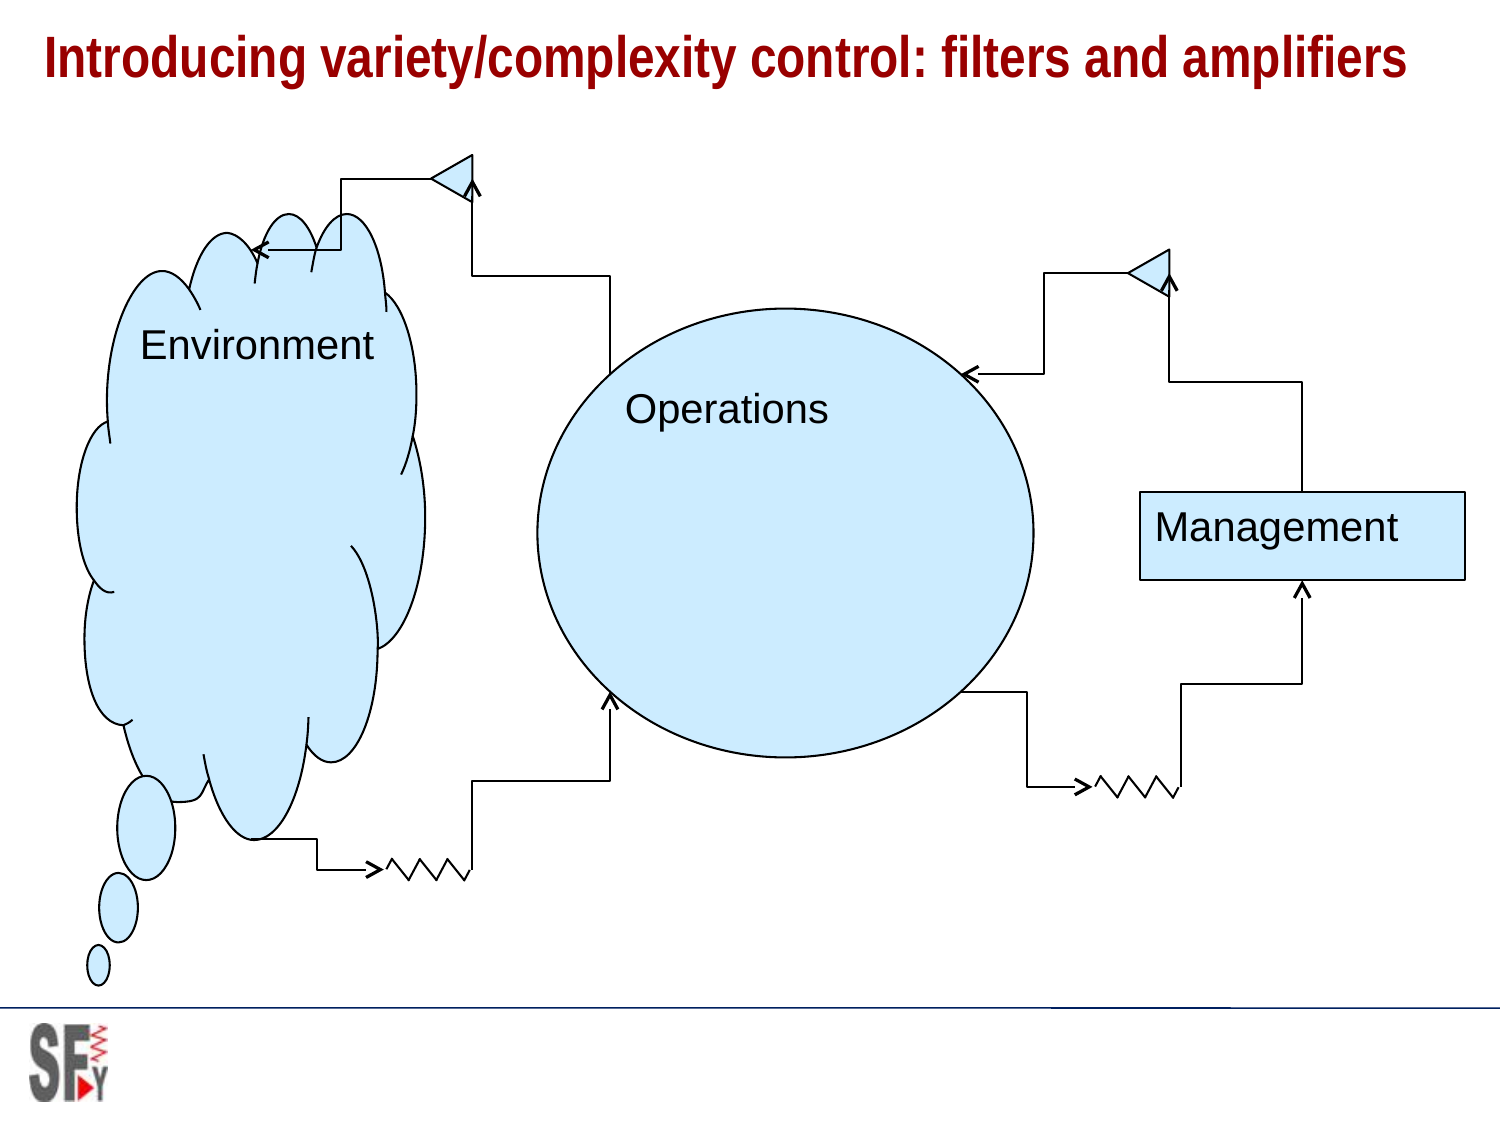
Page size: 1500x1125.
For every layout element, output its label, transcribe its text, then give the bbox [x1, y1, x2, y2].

text_box [1127, 249, 1170, 297]
text_box Operations [537, 308, 1034, 758]
text_box Environment [87, 945, 110, 986]
title Introducing variety/complexity control: filters and amplifiers [29, 12, 1471, 138]
text_box Environment [99, 872, 138, 943]
picture [29, 1023, 108, 1102]
text_box [430, 154, 473, 202]
text_box Environment [76, 214, 426, 881]
text_box Management [1139, 491, 1465, 581]
